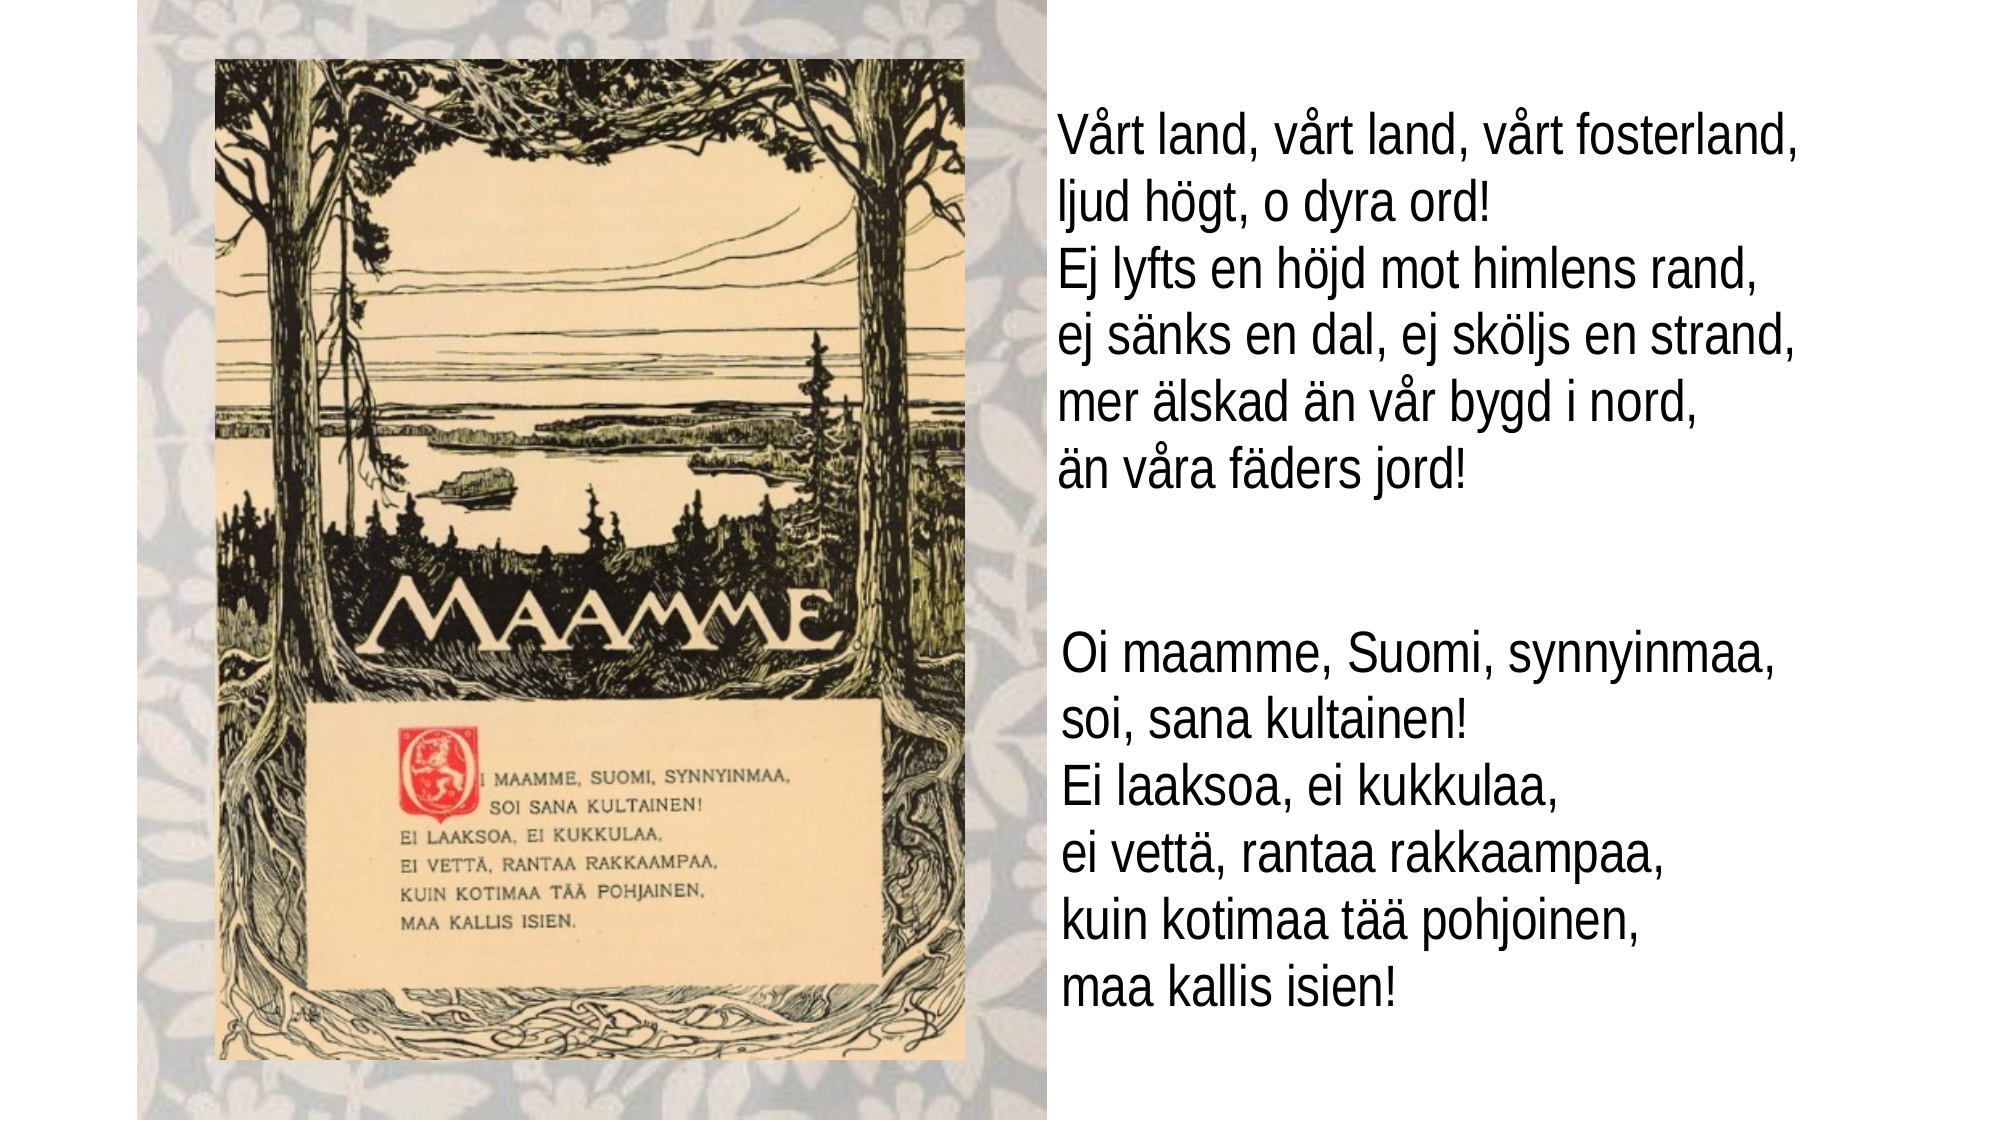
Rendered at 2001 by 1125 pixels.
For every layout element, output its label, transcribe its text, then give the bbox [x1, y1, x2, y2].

text_box Vårt land, vårt land, vårt fosterland, ljud högt, o dyra ord! Ej lyfts en höjd mot himlens rand, ej sänks en dal, ej sköljs en strand, mer älskad än vår bygd i nord, än våra fäders jord! [1042, 92, 1815, 509]
text_box Oi maamme, Suomi, synnyinmaa, soi, sana kultainen! Ei laaksoa, ei kukkulaa, ei vettä, rantaa rakkaampaa, kuin kotimaa tää pohjoinen, maa kallis isien! [1046, 610, 1792, 1026]
picture [137, 0, 1047, 1120]
